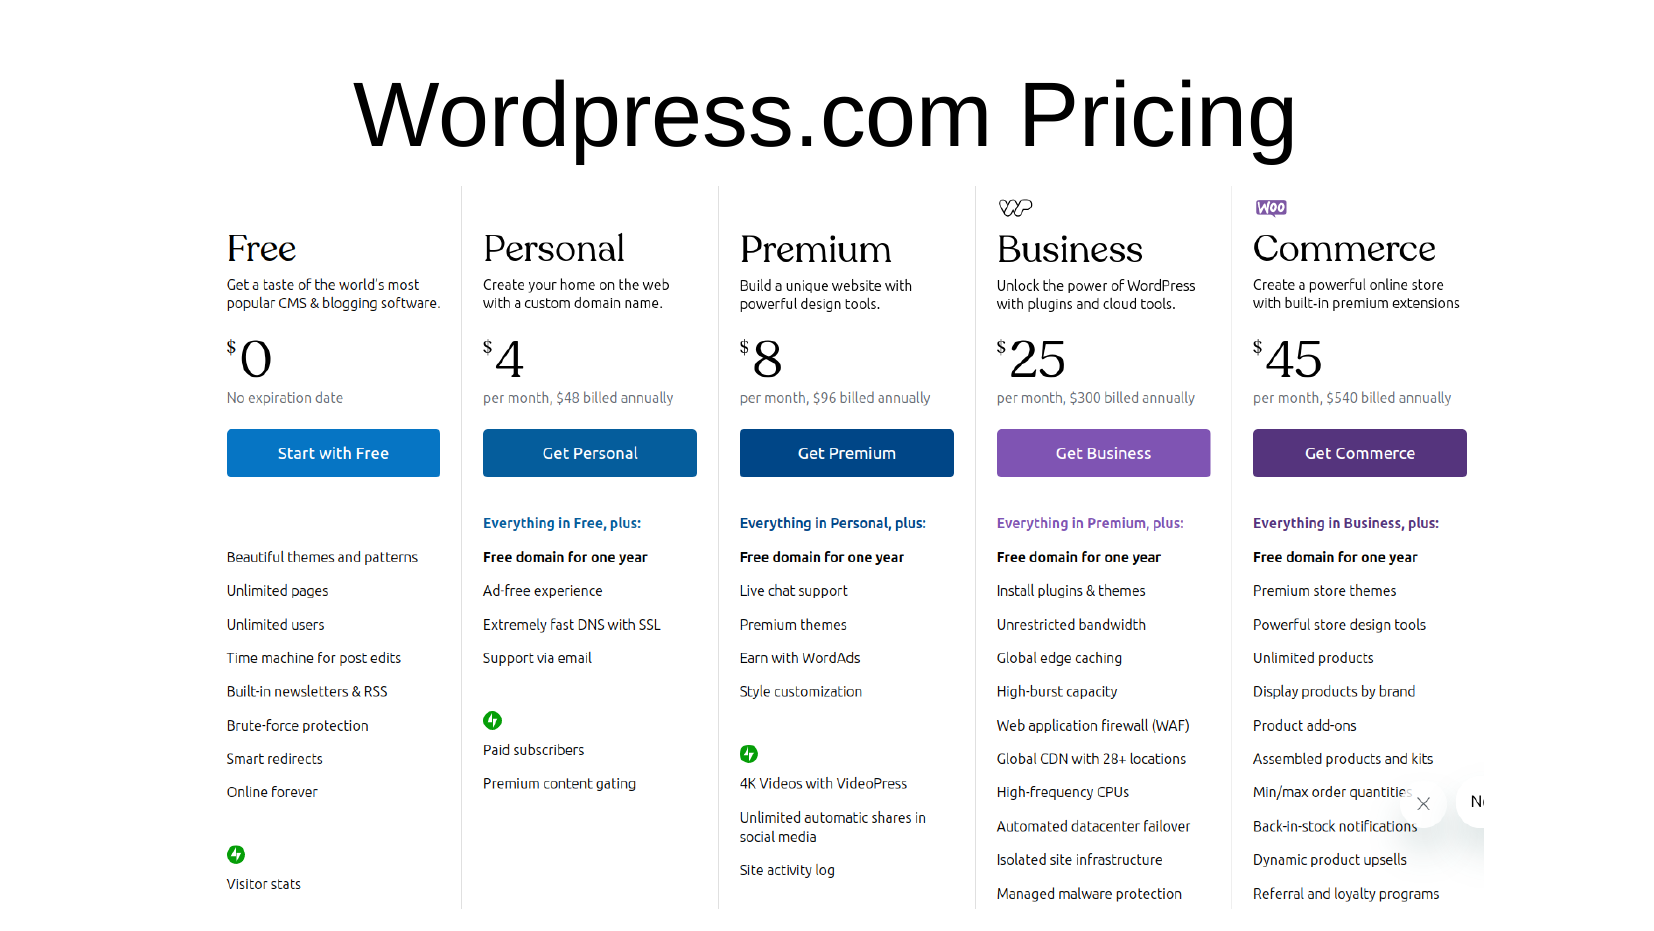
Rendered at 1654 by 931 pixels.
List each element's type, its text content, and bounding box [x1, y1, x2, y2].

picture [208, 186, 1484, 909]
title Wordpress.com Pricing [82, 37, 1571, 193]
